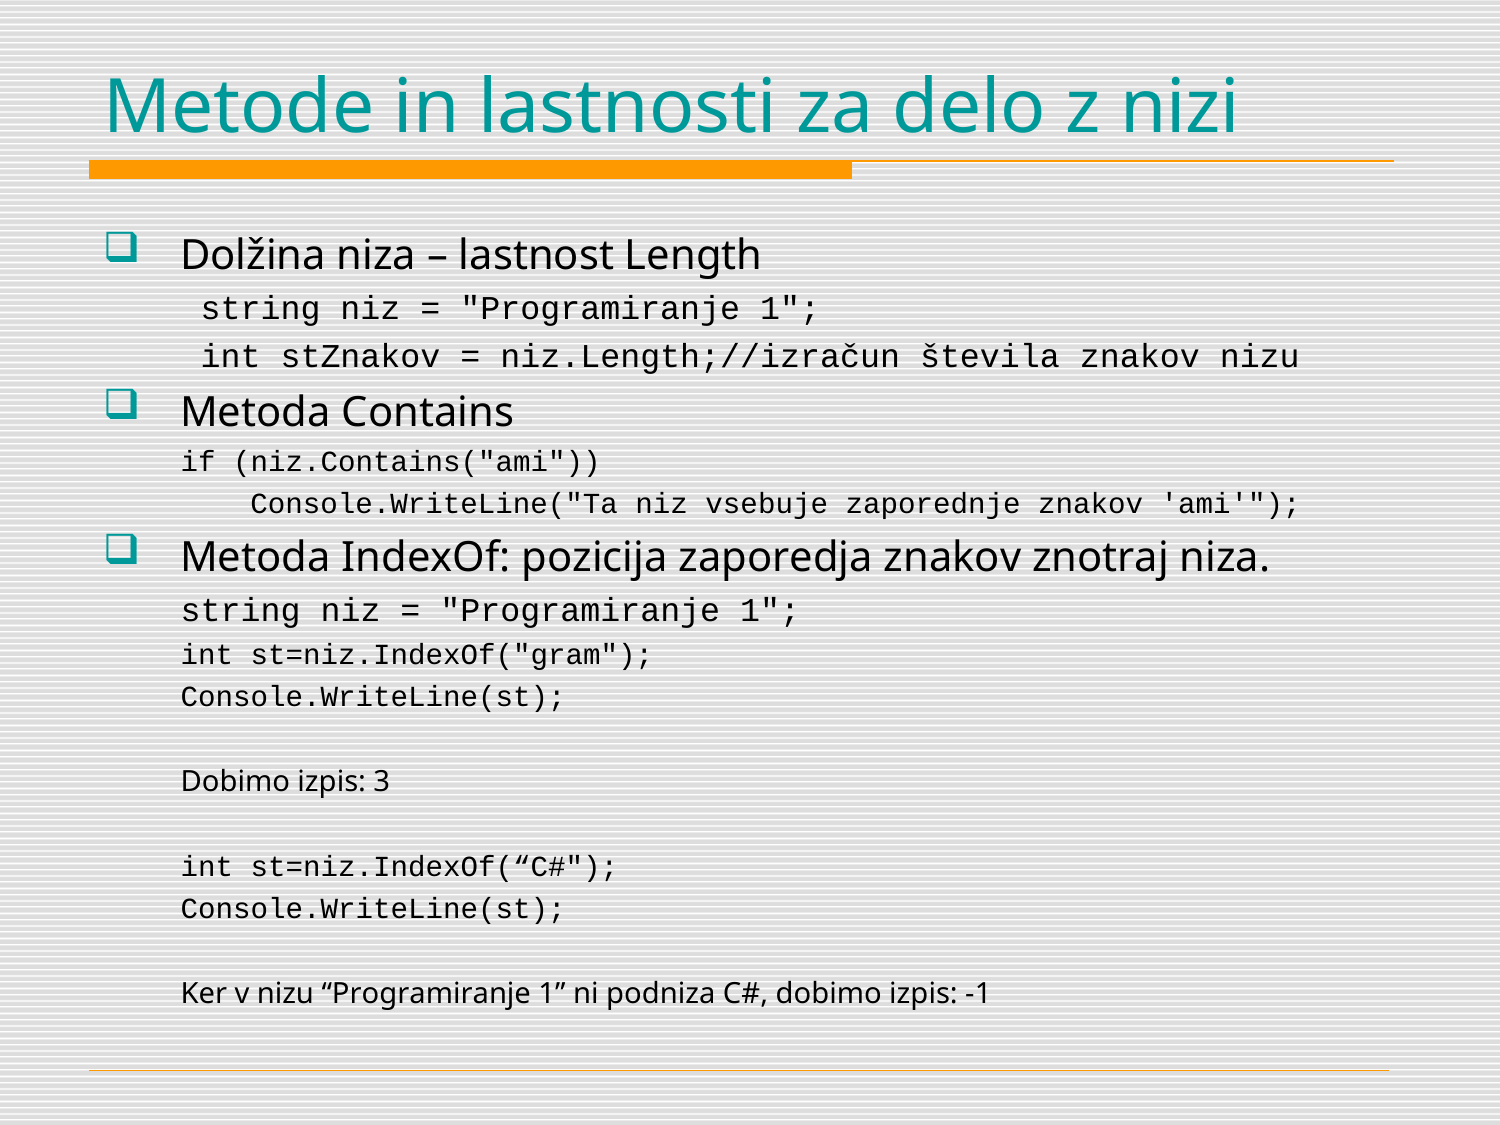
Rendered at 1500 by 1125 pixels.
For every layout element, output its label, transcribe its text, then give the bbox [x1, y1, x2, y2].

picture [0, 0, 1500, 1125]
title Metode in lastnosti za delo z nizi [88, 42, 1401, 155]
list Dolžina niza – lastnost Length string niz = "Programiranje 1"; int stZnakov = niz.Length;//izračun števila znakov nizu Metoda Contains if (niz.Contains("ami")) Console.WriteLine("Ta niz vsebuje zaporednje znakov 'ami'"); Metoda IndexOf: pozicija zaporedja znakov znotraj niza. string niz = "Programiranje 1"; int st=niz.IndexOf("gram"); Console.WriteLine(st); Dobimo izpis: 3 int st=niz.IndexOf(“C#"); Console.WriteLine(st); Ker v nizu “Programiranje 1” ni podniza C#, dobimo izpis: -1 [88, 220, 1401, 1059]
